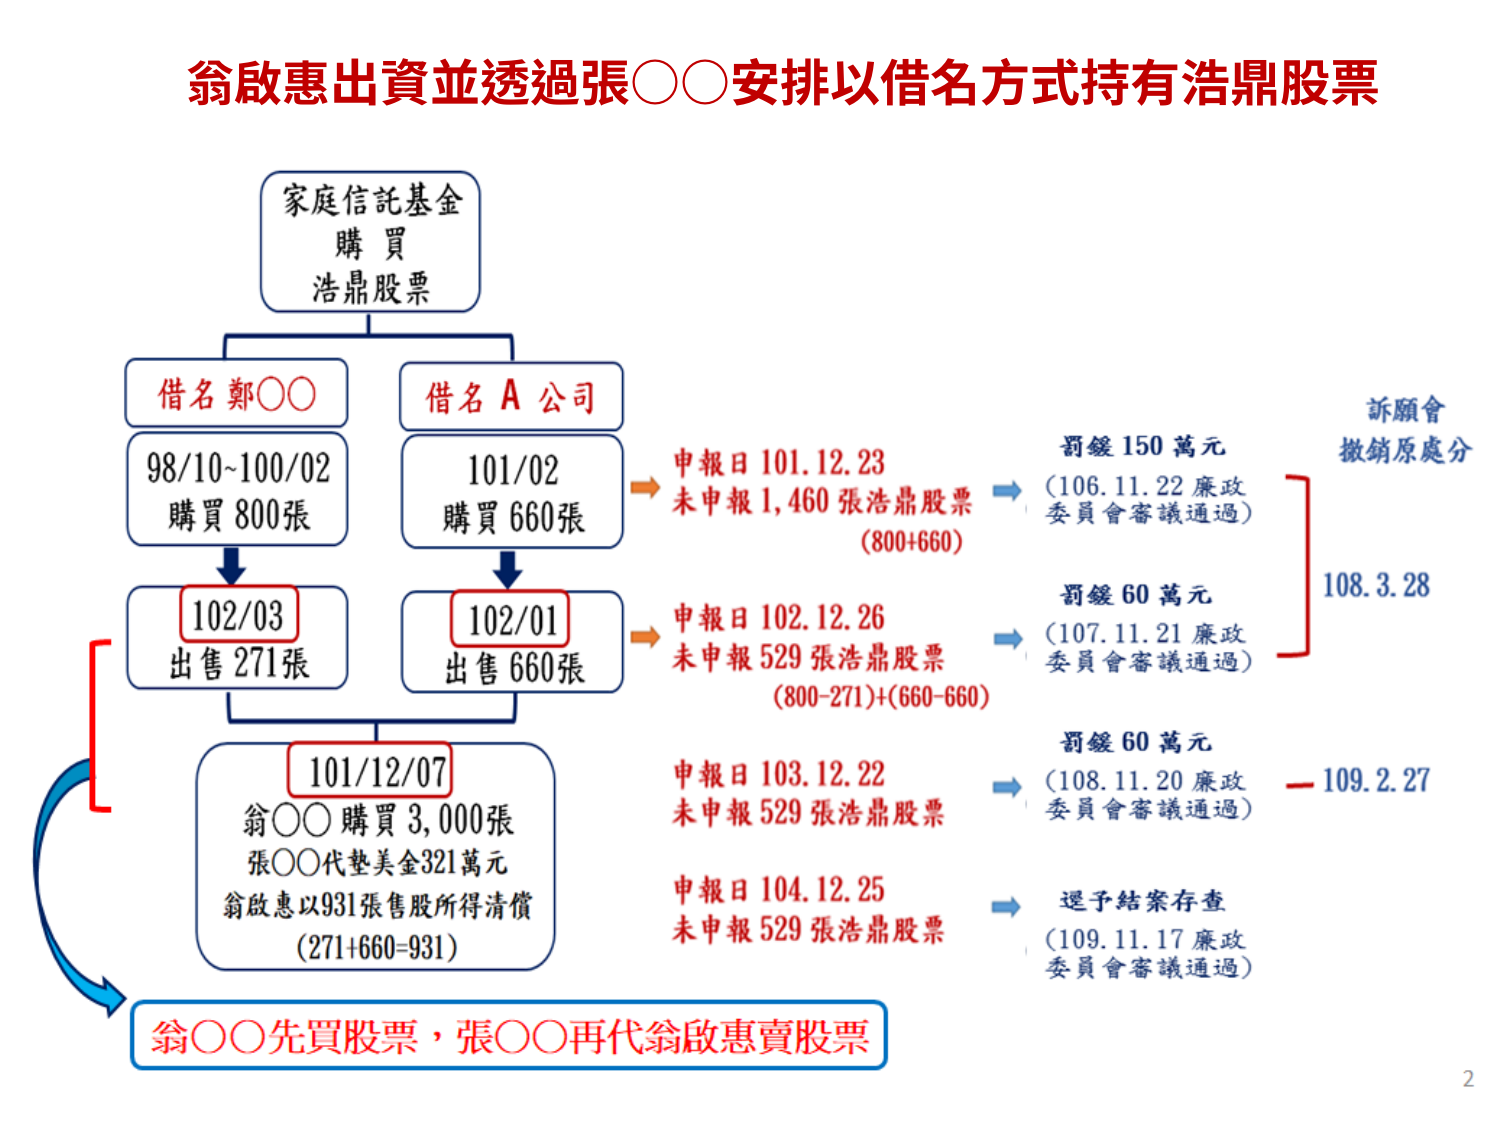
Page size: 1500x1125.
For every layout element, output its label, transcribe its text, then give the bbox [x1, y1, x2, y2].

text_box 翁啟惠出資並透過張○○安排以借名方式持有浩鼎股票 [172, 43, 1410, 119]
picture [0, 143, 1490, 1100]
